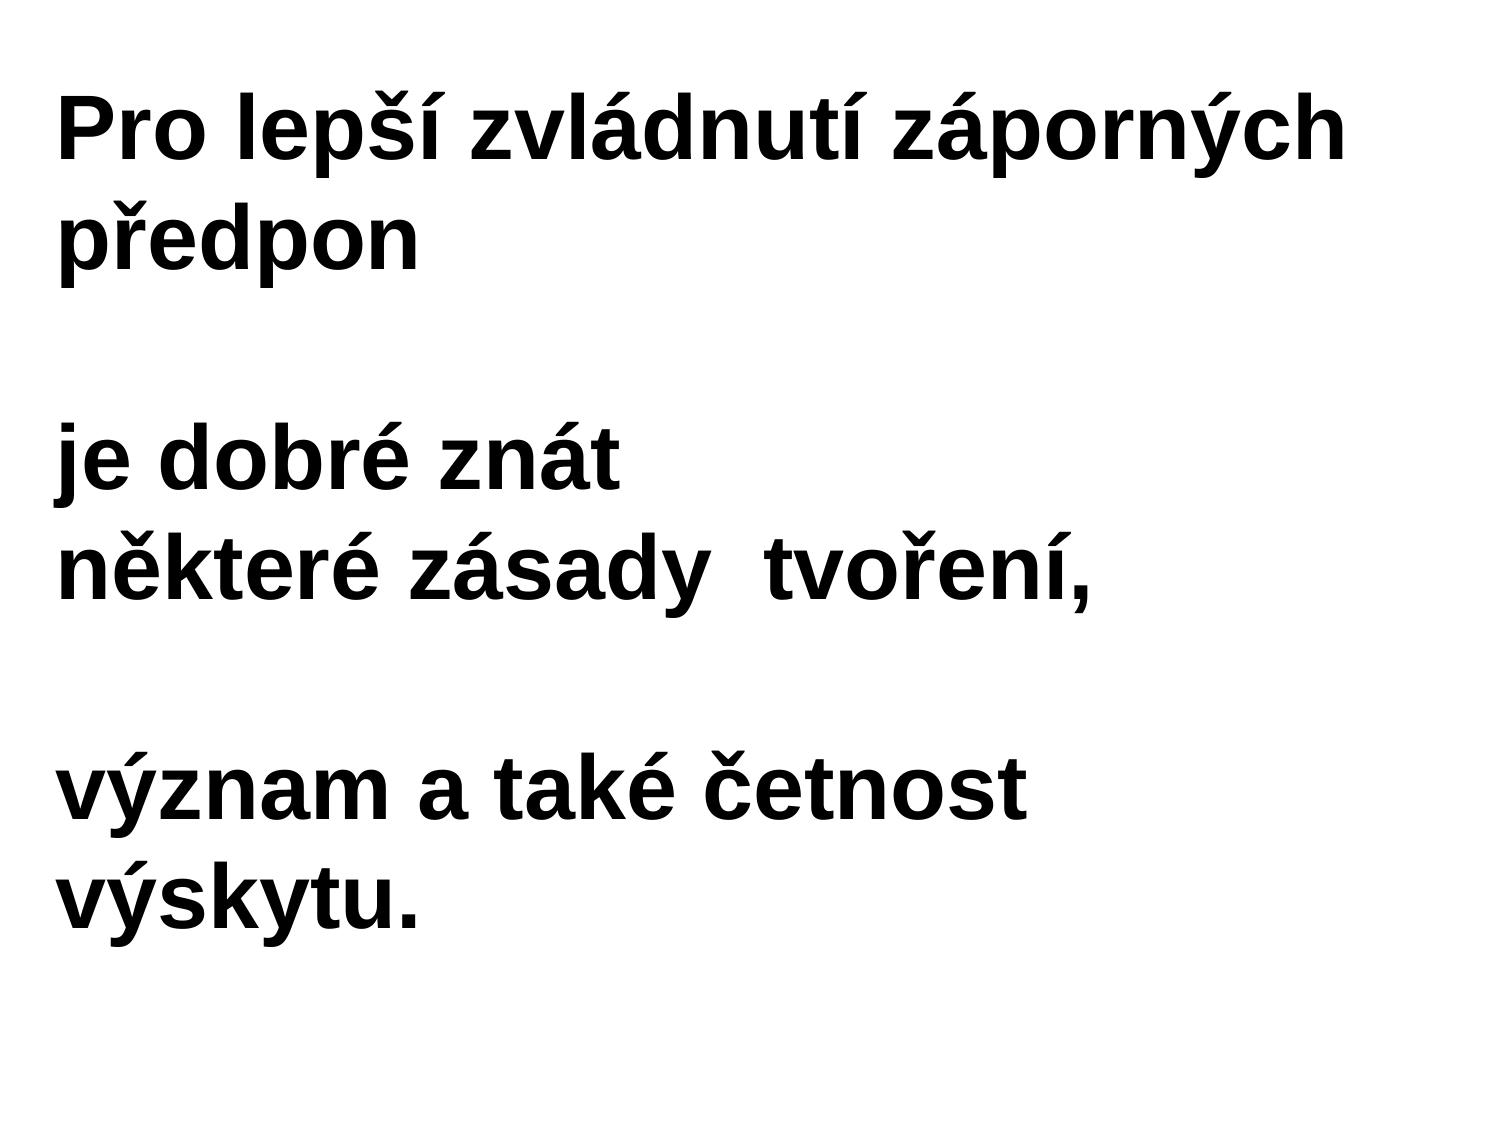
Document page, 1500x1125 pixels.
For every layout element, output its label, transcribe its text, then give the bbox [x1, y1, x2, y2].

text_box Pro lepší zvládnutí záporných předpon je dobré znát některé zásady tvoření, význam a také četnost výskytu. [41, 59, 1412, 956]
